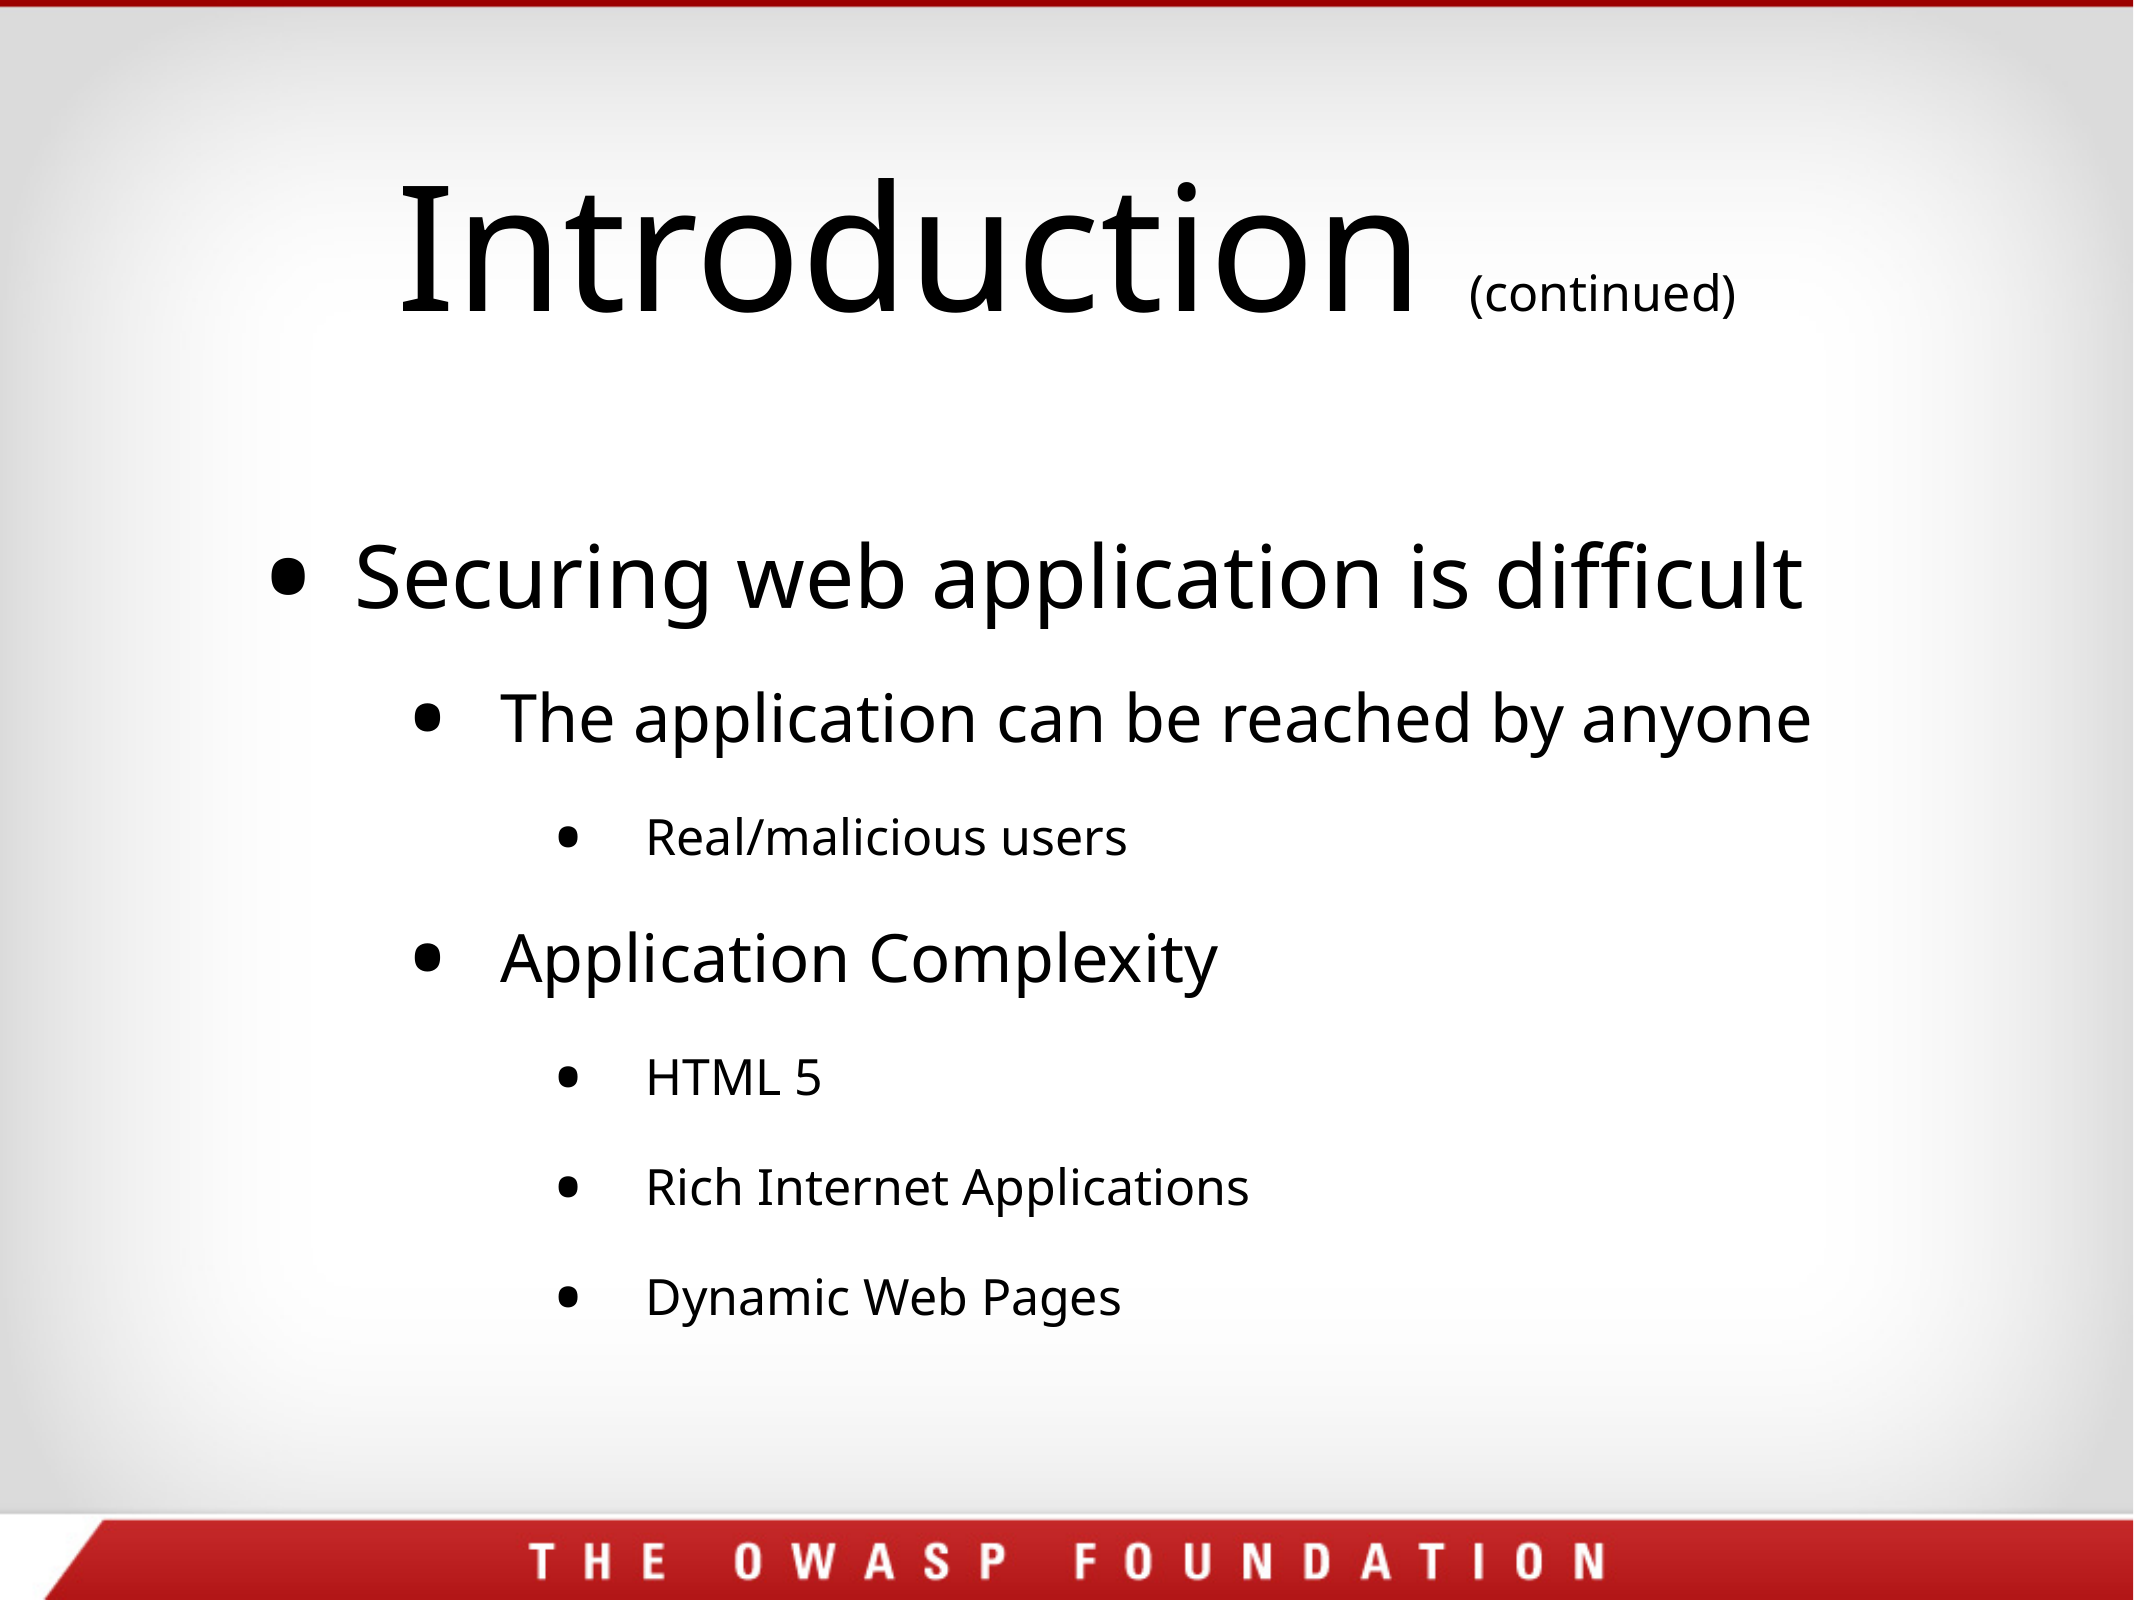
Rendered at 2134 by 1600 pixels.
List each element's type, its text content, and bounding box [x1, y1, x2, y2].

picture [0, 0, 2134, 1600]
list Securing web application is difficult The application can be reached by anyone Real/malicious users Application Complexity HTML 5 Rich Internet Applications Dynamic Web Pages [208, 454, 1925, 1392]
title Introduction (continued) [208, 22, 1925, 454]
